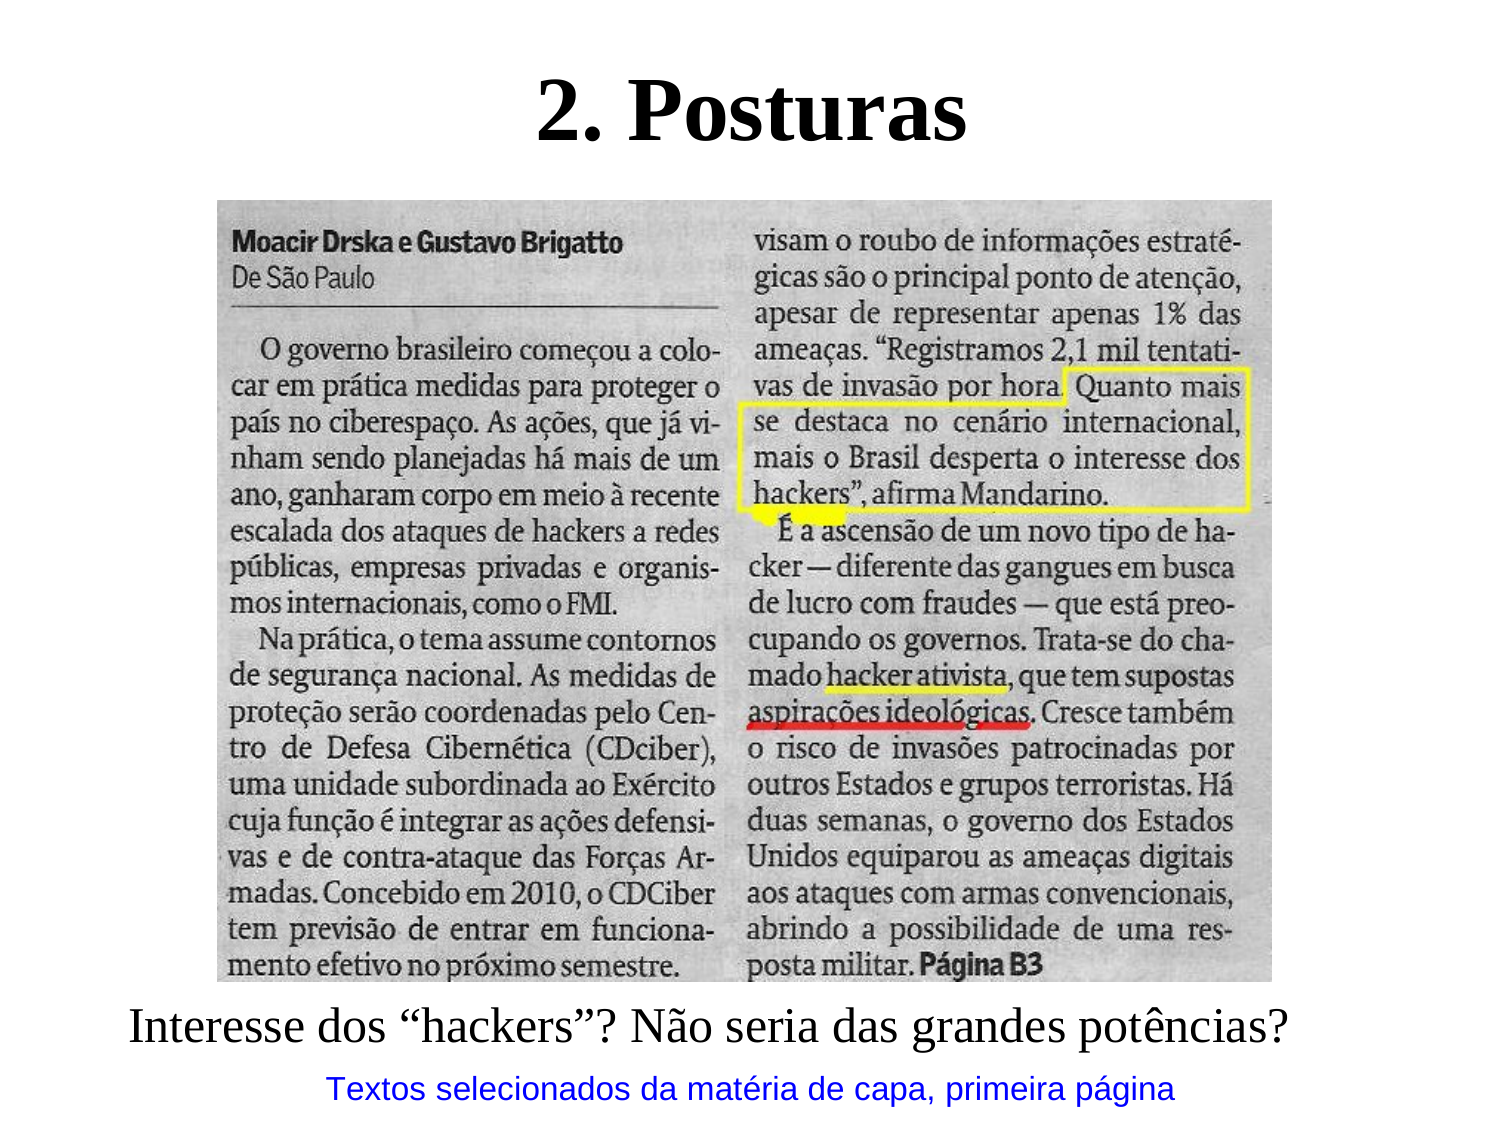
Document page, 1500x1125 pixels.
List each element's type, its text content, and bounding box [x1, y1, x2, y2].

text_box Textos selecionados da matéria de capa, primeira página [0, 1062, 1500, 1108]
title 2. Posturas [87, 51, 1416, 169]
text_box Interesse dos “hackers”? Não seria das grandes potências? [128, 998, 1296, 1054]
picture [217, 200, 1272, 982]
